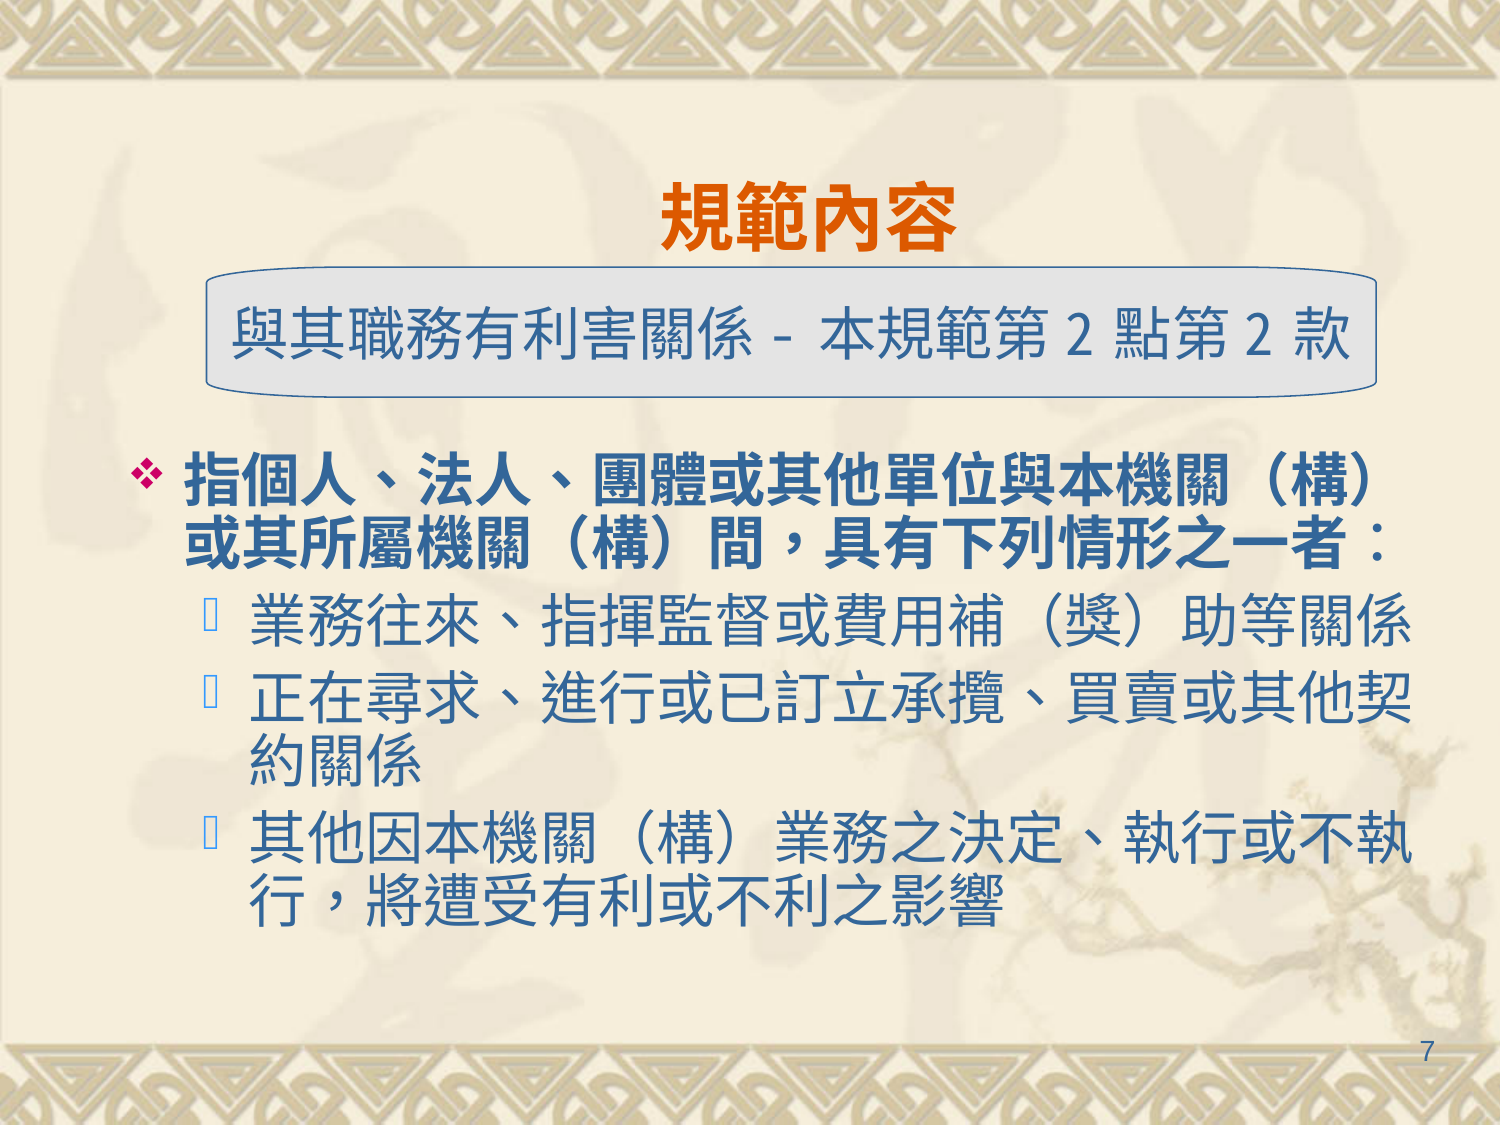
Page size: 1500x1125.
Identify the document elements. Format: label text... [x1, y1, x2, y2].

picture [0, 0, 1500, 1125]
list 指個人、法人、團體或其他單位與本機關（構）或其所屬機關（構）間，具有下列情形之一者： 業務往來、指揮監督或費用補（獎）助等關係 正在尋求、進行或已訂立承攬、買賣或其他契約關係 其他因本機關（構）業務之決定、執行或不執行，將遭受有利或不利之影響 [112, 444, 1436, 1071]
title 規範內容 [183, 152, 1435, 280]
text_box <編號> [1074, 1024, 1451, 1103]
text_box 與其職務有利害關係-本規範第2點第2款 [206, 267, 1377, 398]
